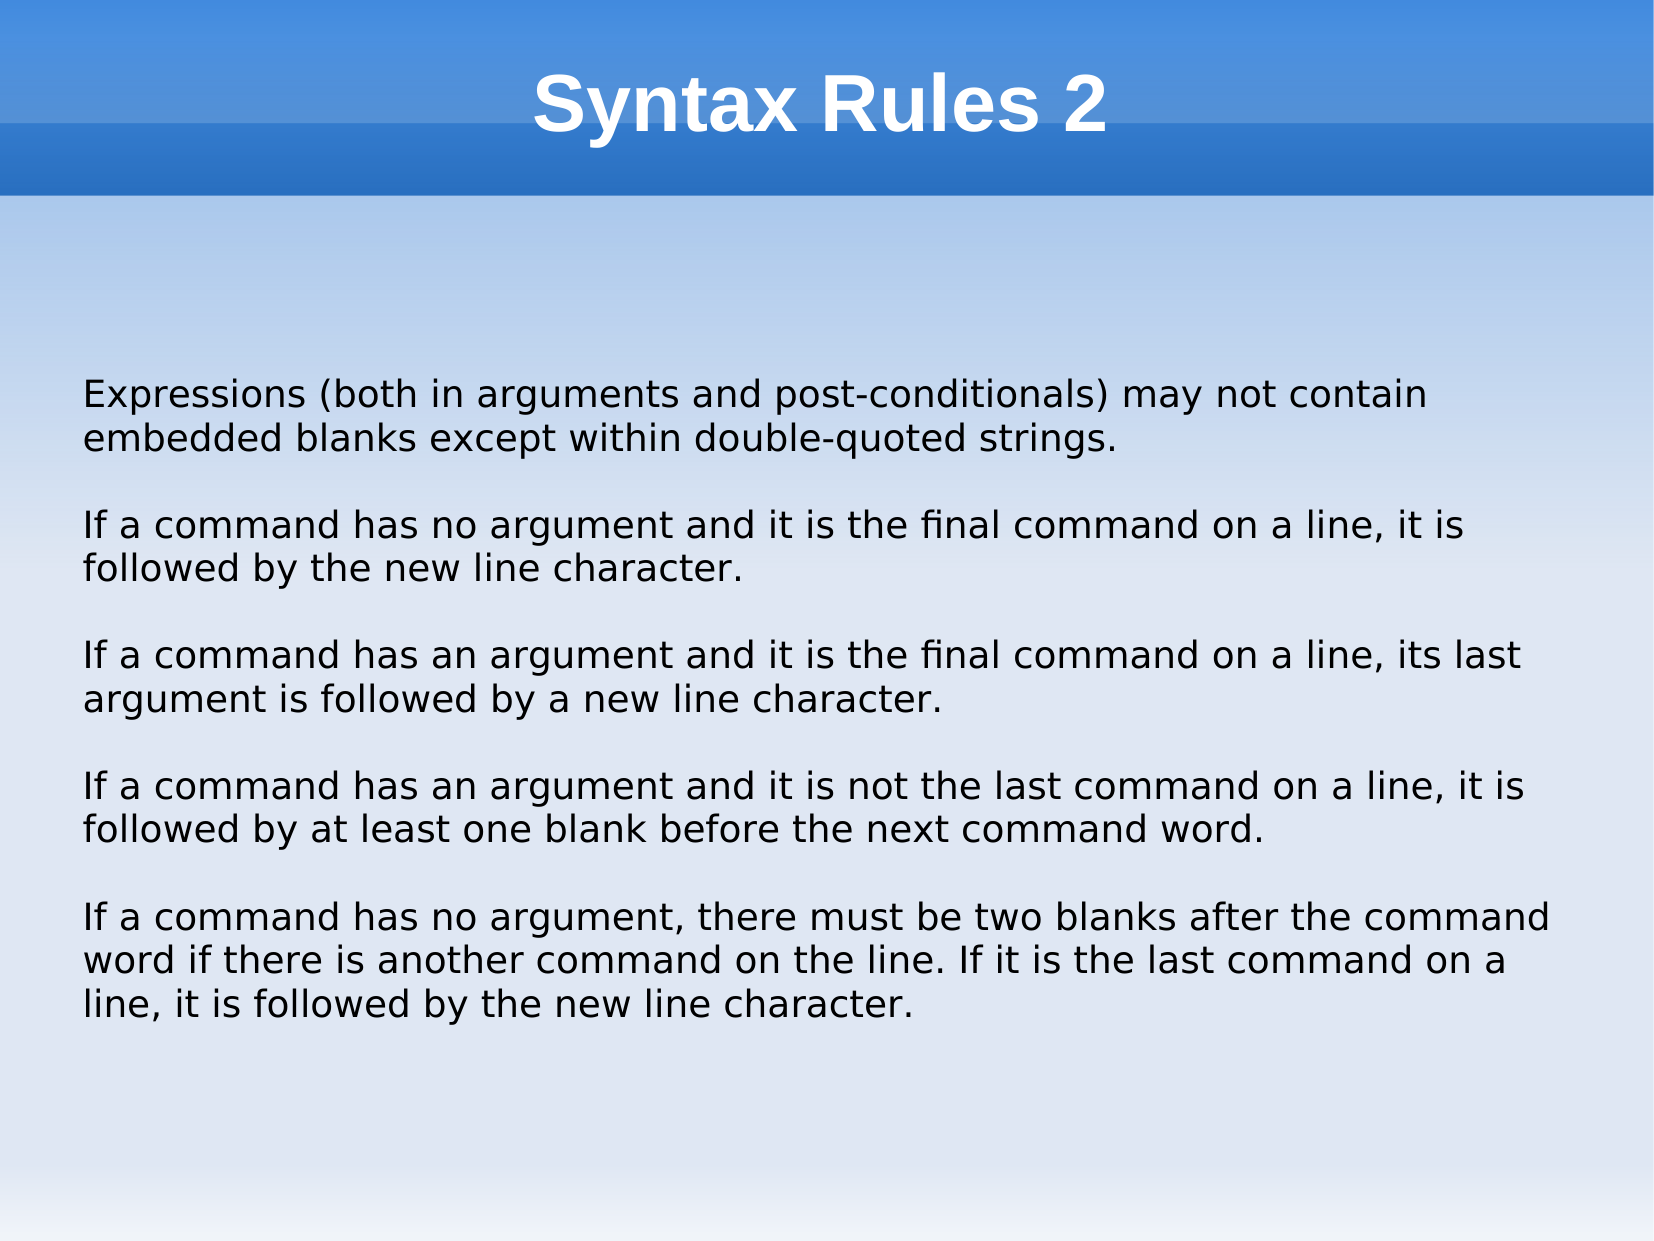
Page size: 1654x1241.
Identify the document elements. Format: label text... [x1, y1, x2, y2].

subtitle Expressions (both in arguments and post-conditionals) may not contain embedded blanks except within double-quoted strings. If a command has no argument and it is the final command on a line, it is followed by the new line character. If a command has an argument and it is the final command on a line, its last argument is followed by a new line character. If a command has an argument and it is not the last command on a line, it is followed by at least one blank before the next command word. If a command has no argument, there must be two blanks after the command word if there is another command on the line. If it is the last command on a line, it is followed by the new line character. [82, 276, 1571, 1123]
picture [0, 0, 1654, 1241]
title Syntax Rules 2 [76, 0, 1565, 208]
